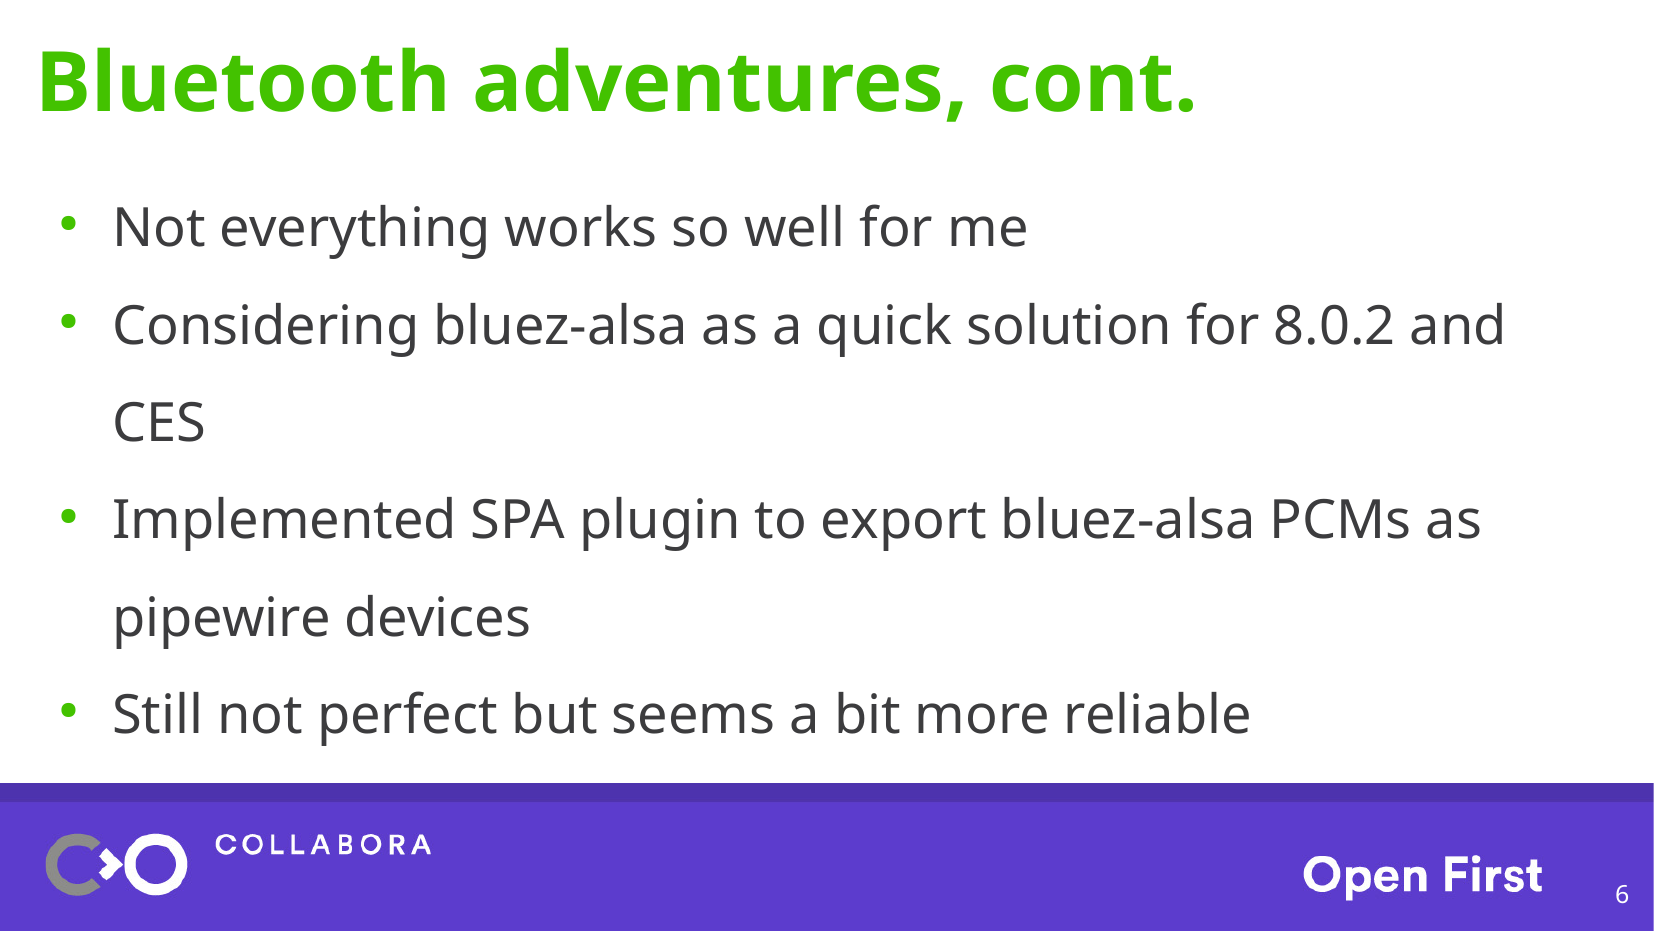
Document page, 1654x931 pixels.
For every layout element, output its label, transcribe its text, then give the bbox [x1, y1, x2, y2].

list Not everything works so well for me Considering bluez-alsa as a quick solution for 8.0.2 and CES Implemented SPA plugin to export bluez-alsa PCMs as pipewire devices Still not perfect but seems a bit more reliable [41, 160, 1614, 804]
title Bluetooth adventures, cont. [35, 28, 1609, 192]
picture [0, 0, 1654, 931]
